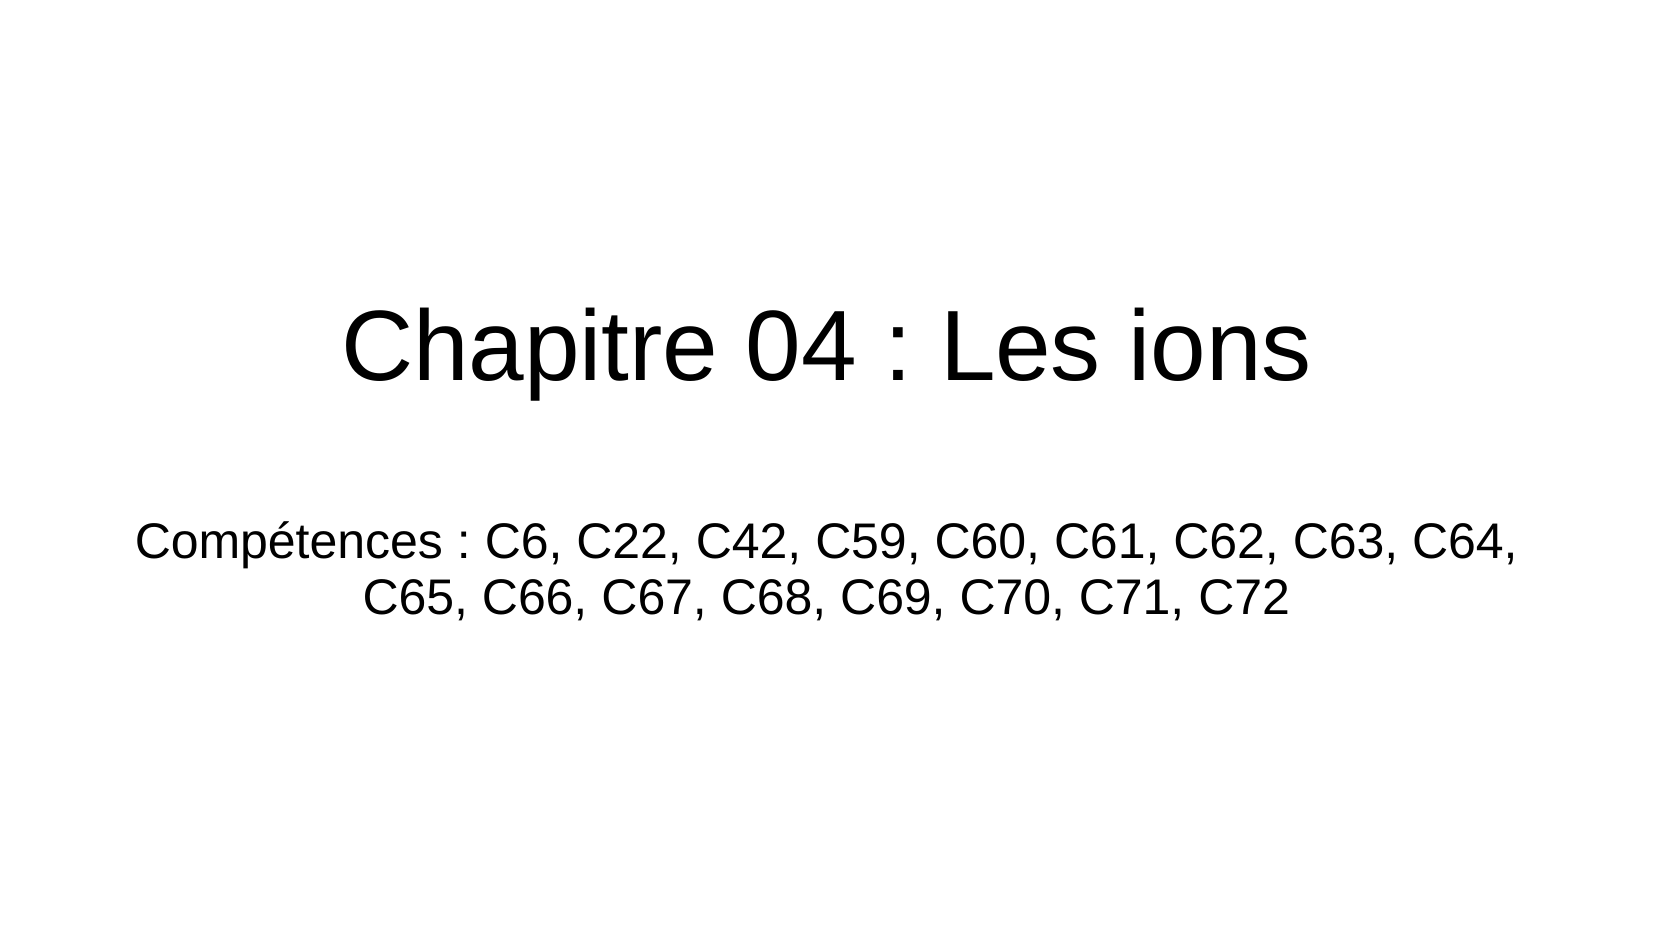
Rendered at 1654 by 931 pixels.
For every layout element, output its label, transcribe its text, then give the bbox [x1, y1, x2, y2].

subtitle Chapitre 04 : Les ions Compétences : C6, C22, C42, C59, C60, C61, C62, C63, C64, C65, C66, C67, C68, C69, C70, C71, C72 [82, 59, 1571, 857]
